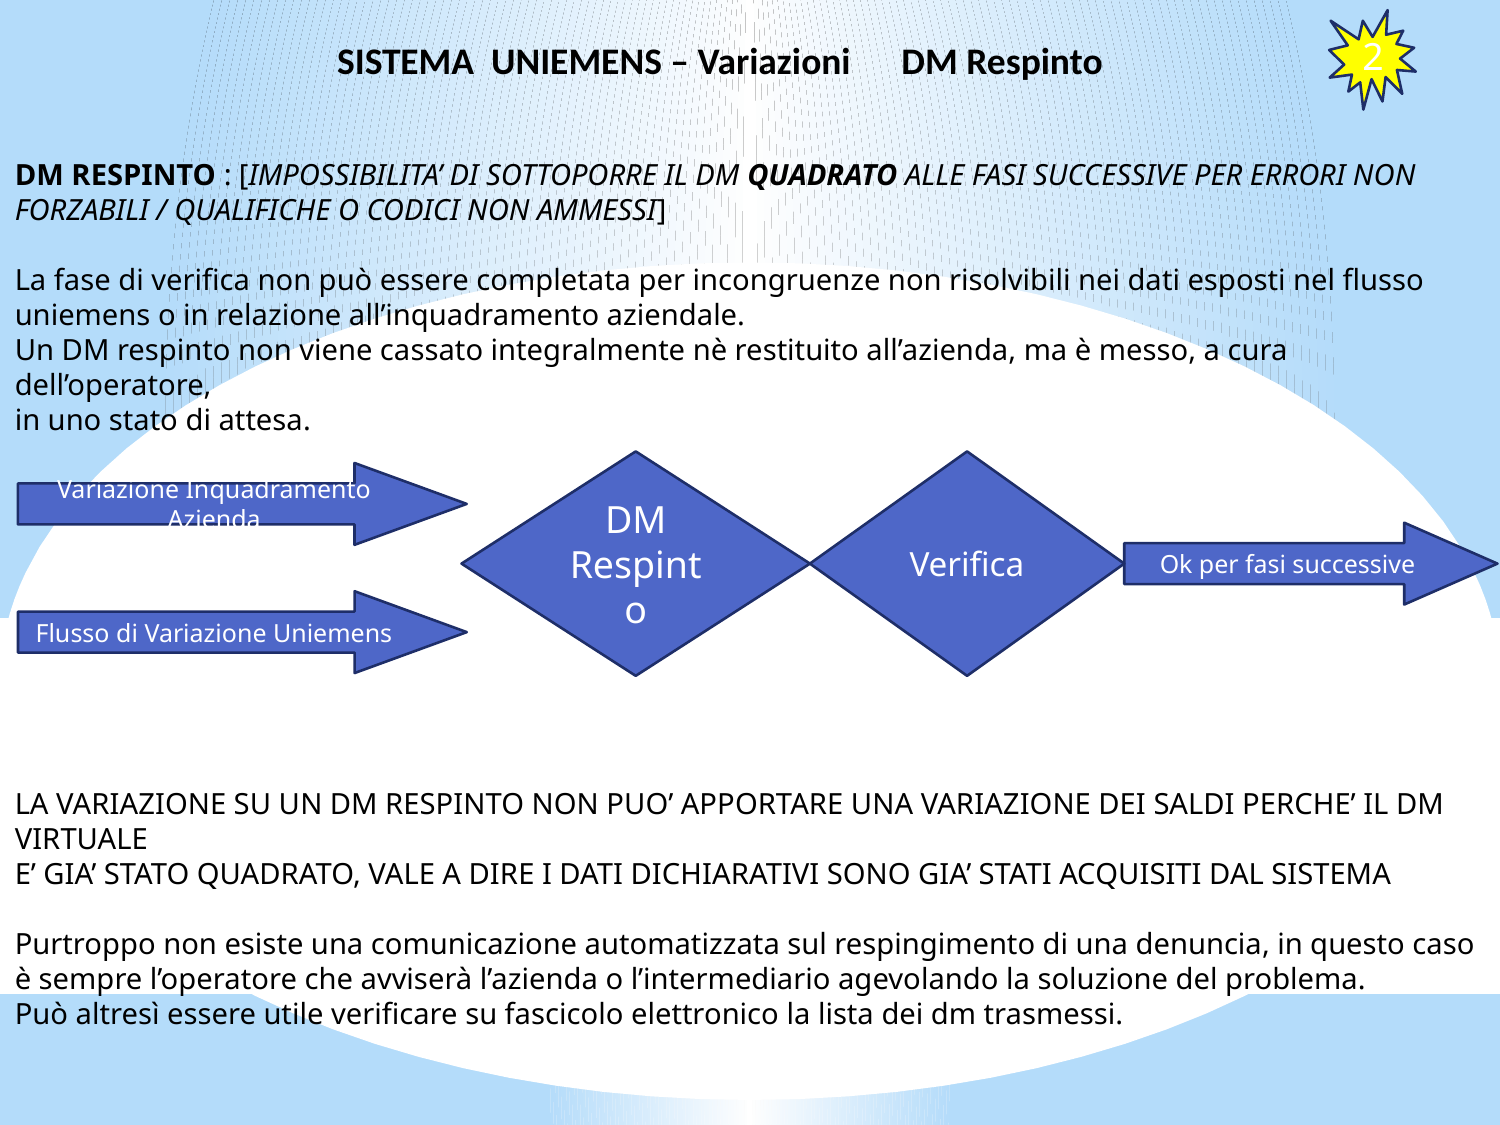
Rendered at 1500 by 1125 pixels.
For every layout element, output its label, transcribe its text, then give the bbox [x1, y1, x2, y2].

text_box Flusso di Variazione Uniemens [17, 591, 467, 674]
text_box DM RESPINTO : [IMPOSSIBILITA’ DI SOTTOPORRE IL DM QUADRATO ALLE FASI SUCCESSIVE PER ERRORI NON FORZABILI / QUALIFICHE O CODICI NON AMMESSI] La fase di verifica non può essere completata per incongruenze non risolvibili nei dati esposti nel flusso uniemens o in relazione all’inquadramento aziendale. Un DM respinto non viene cassato integralmente nè restituito all’azienda, ma è messo, a cura dell’operatore, in uno stato di attesa. LA VARIAZIONE SU UN DM RESPINTO NON PUO’ APPORTARE UNA VARIAZIONE DEI SALDI PERCHE’ IL DM VIRTUALE E’ GIA’ STATO QUADRATO, VALE A DIRE I DATI DICHIARATIVI SONO GIA’ STATI ACQUISITI DAL SISTEMA Purtroppo non esiste una comunicazione automatizzata sul respingimento di una denuncia, in questo caso è sempre l’operatore che avviserà l’azienda o l’intermediario agevolando la soluzione del problema. Può altresì essere utile verificare su fascicolo elettronico la lista dei dm trasmessi. [0, 148, 1500, 1073]
text_box Verifica [809, 451, 1125, 676]
text_box SISTEMA UNIEMENS – Variazioni DM Respinto [53, 29, 1351, 90]
text_box Variazione Inquadramento Azienda [17, 462, 467, 545]
text_box DM Respinto [461, 451, 810, 676]
text_box Ok per fasi successive [1124, 522, 1498, 605]
text_box 2 [1329, 10, 1416, 110]
